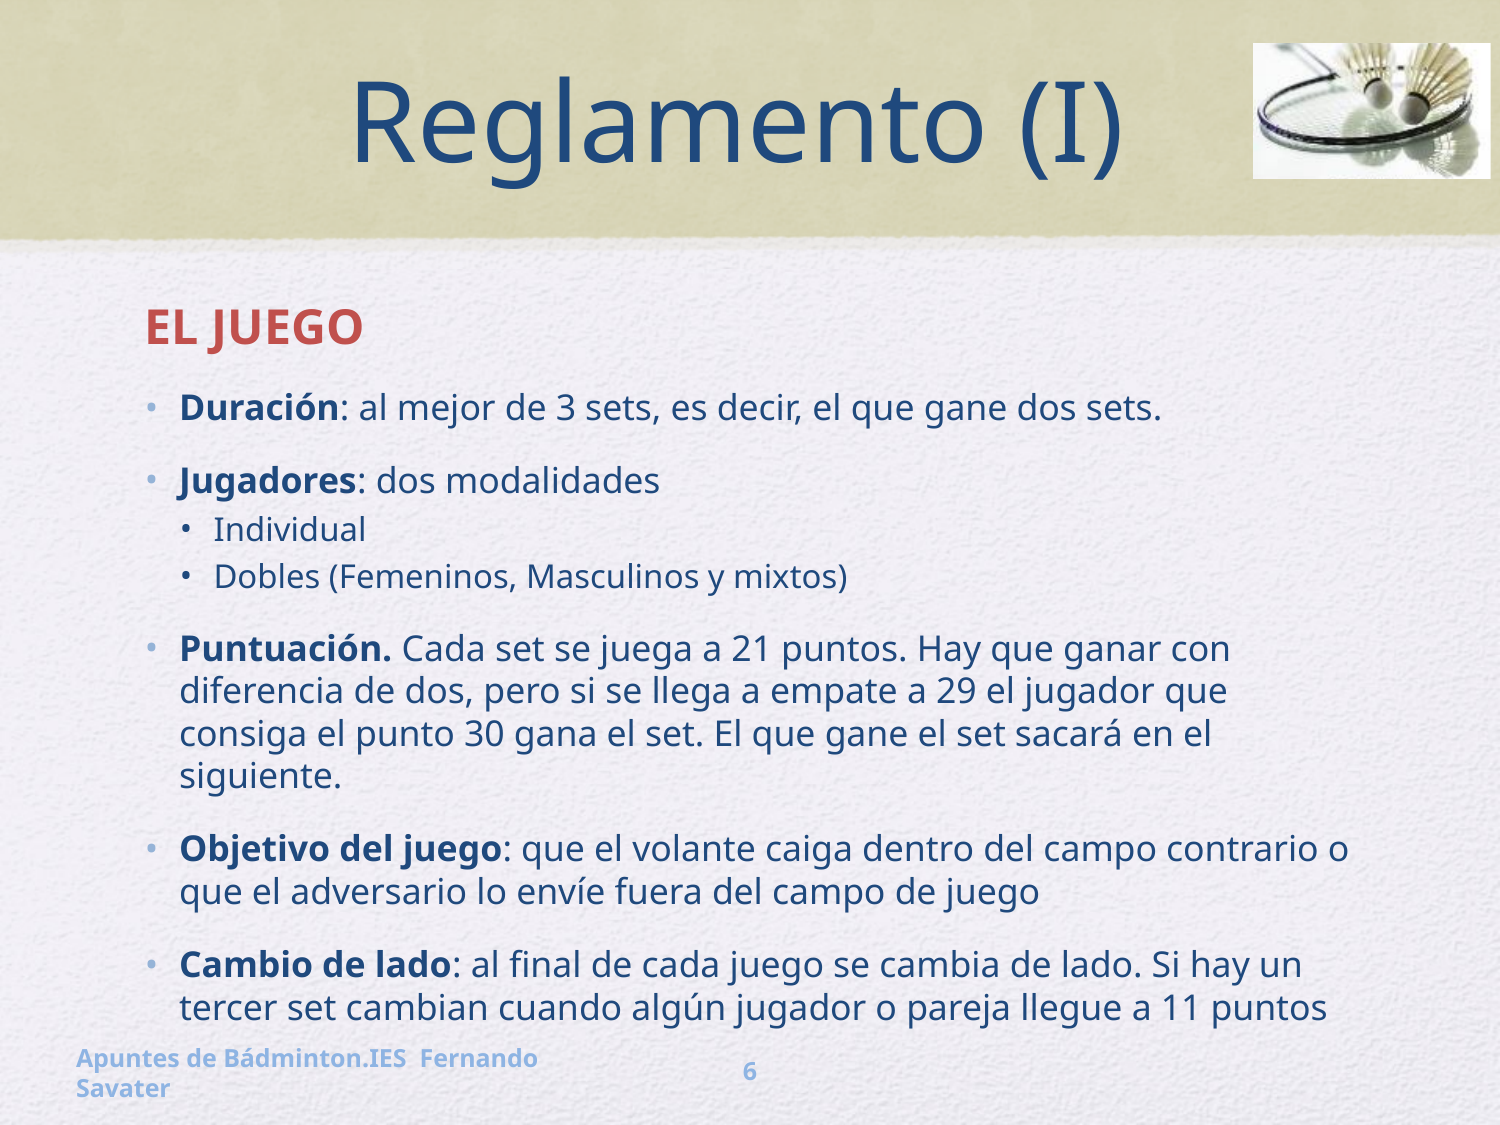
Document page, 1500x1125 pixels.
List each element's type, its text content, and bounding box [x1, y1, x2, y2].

picture [0, 0, 1500, 1125]
slide_number 8 [699, 1042, 800, 1103]
list EL JUEGO Duración: al mejor de 3 sets, es decir, el que gane dos sets. Jugadores: dos modalidades Individual Dobles (Femeninos, Masculinos y mixtos) Puntuación. Cada set se juega a 21 puntos. Hay que ganar con diferencia de dos, pero si se llega a empate a 29 el jugador que consiga el punto 30 gana el set. El que gane el set sacará en el siguiente. Objetivo del juego: que el volante caiga dentro del campo contrario o que el adversario lo envíe fuera del campo de juego Cambio de lado: al final de cada juego se cambia de lado. Si hay un tercer set cambian cuando algún jugador o pareja llegue a 11 puntos [129, 288, 1372, 1043]
title Reglamento (I) [129, 6, 1372, 239]
footer Apuntes de Bádminton.IES Fernando Savater [61, 1042, 593, 1103]
